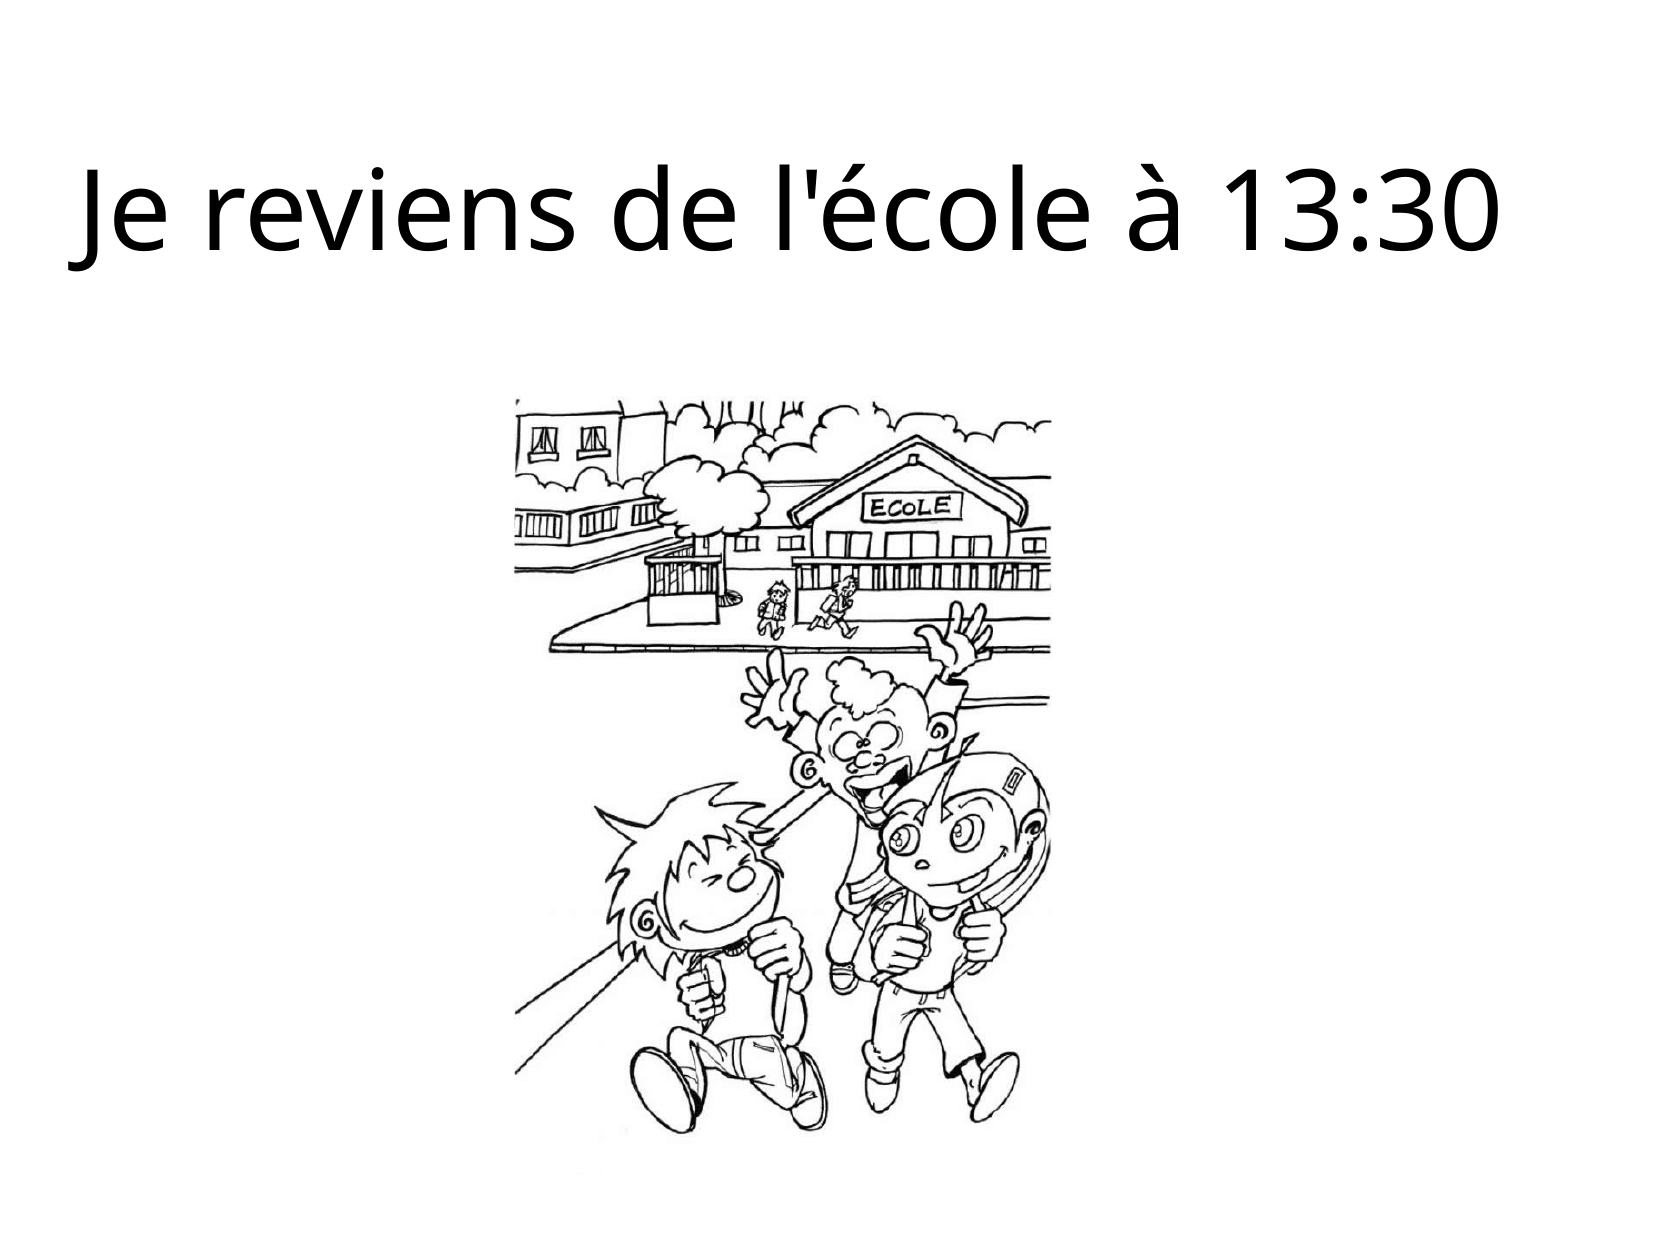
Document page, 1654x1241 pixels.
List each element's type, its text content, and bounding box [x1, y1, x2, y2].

title Je reviens de l'école à 13:30 [47, 0, 1536, 402]
picture [514, 396, 1052, 1175]
